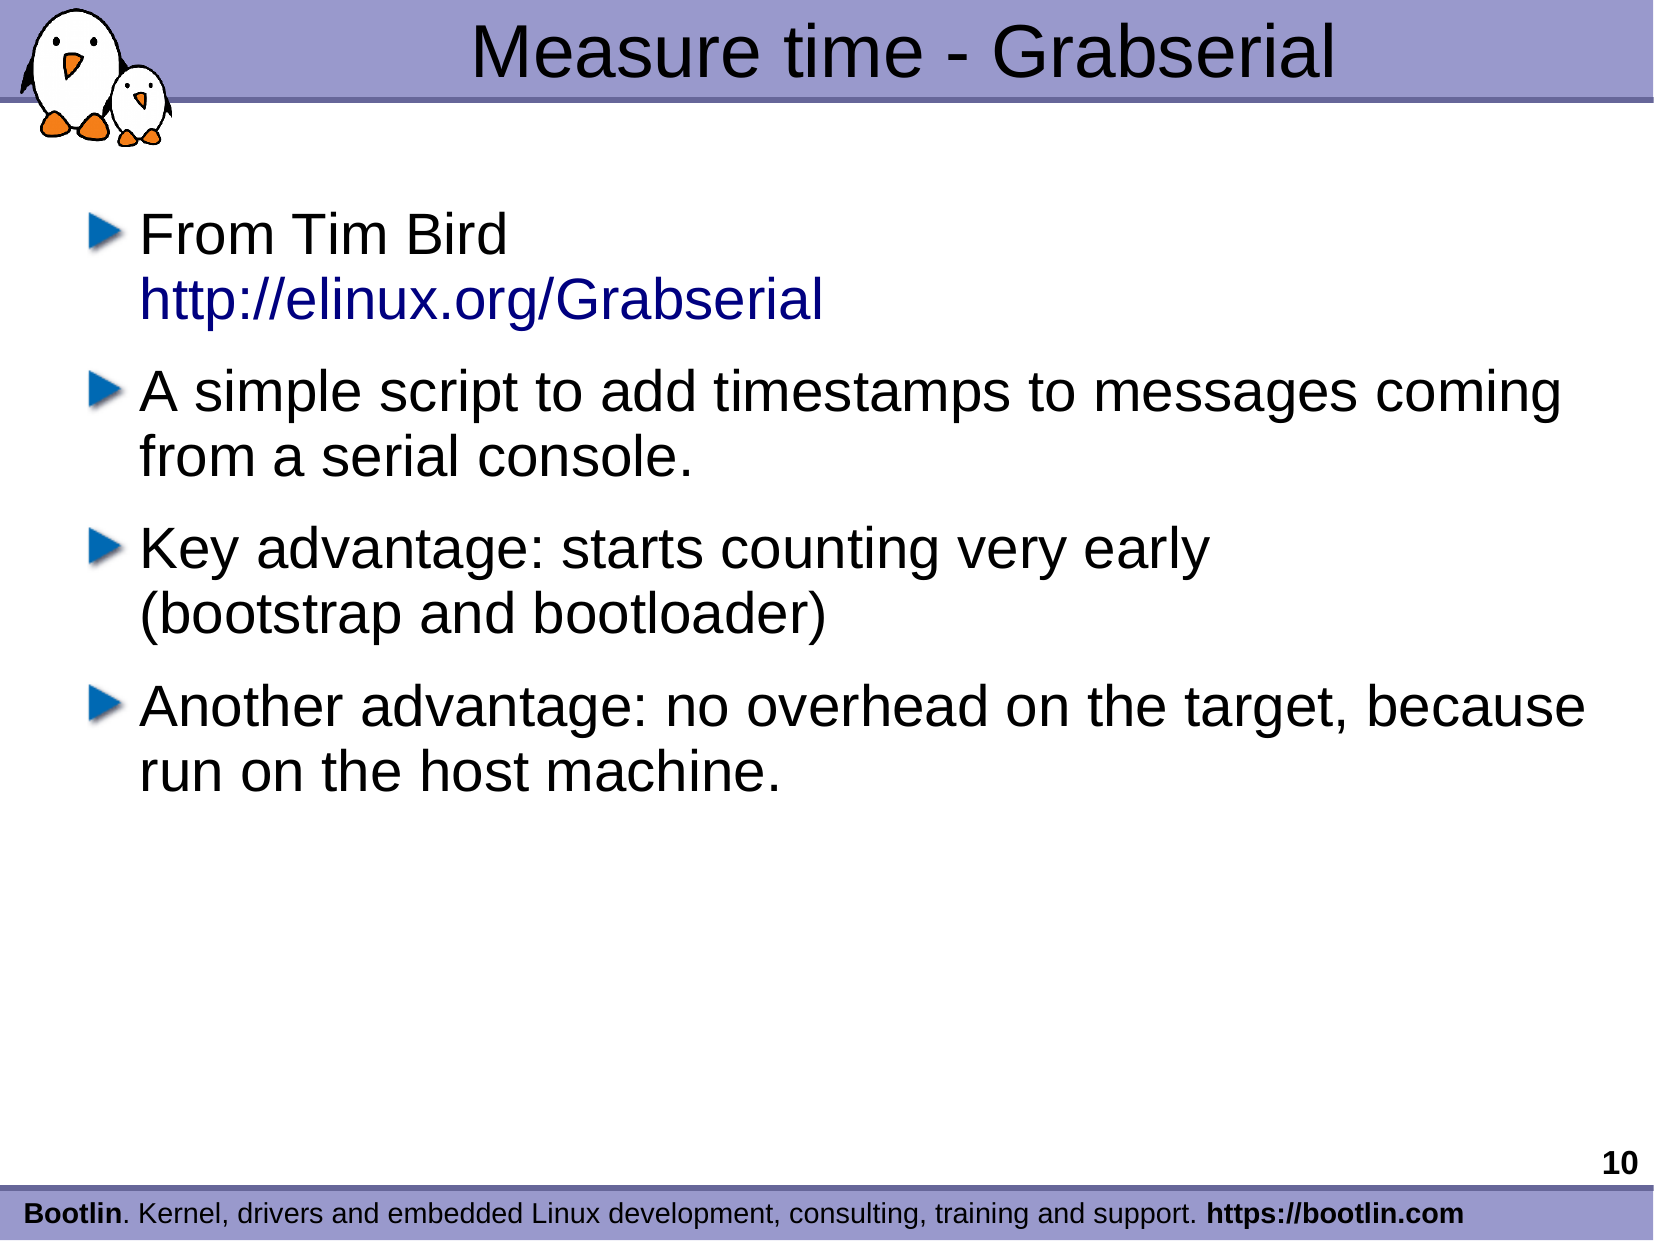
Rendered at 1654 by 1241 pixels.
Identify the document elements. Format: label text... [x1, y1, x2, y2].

title Measure time - Grabserial [178, 5, 1631, 97]
picture [20, 8, 172, 147]
list From Tim Bird http://elinux.org/Grabserial A simple script to add timestamps to messages coming from a serial console. Key advantage: starts counting very early (bootstrap and bootloader) Another advantage: no overhead on the target, because run on the host machine. [68, 201, 1592, 1118]
